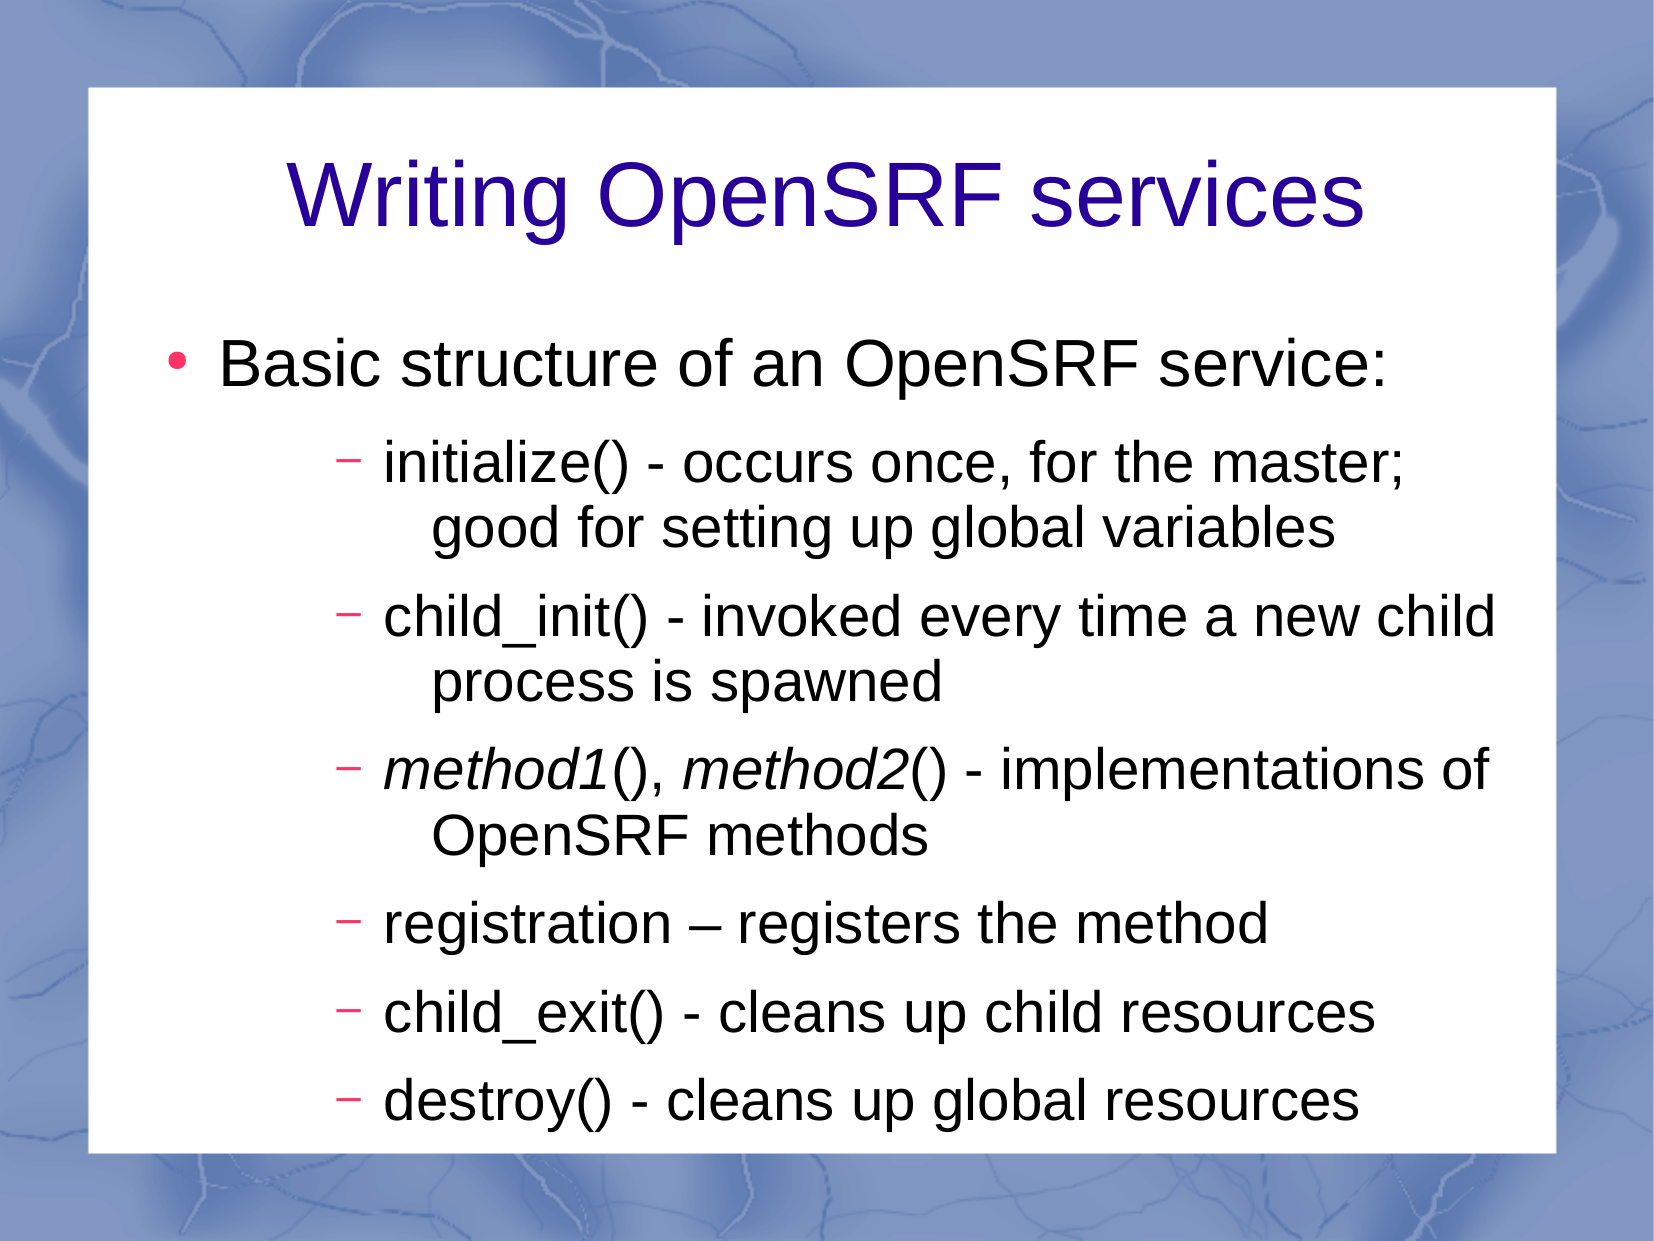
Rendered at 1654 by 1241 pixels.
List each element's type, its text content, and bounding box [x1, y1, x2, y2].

title Writing OpenSRF services [118, 98, 1536, 291]
picture [0, 0, 1654, 1241]
list Basic structure of an OpenSRF service: initialize() - occurs once, for the master; good for setting up global variables child_init() - invoked every time a new child process is spawned method1(), method2() - implementations of OpenSRF methods registration – registers the method child_exit() - cleans up child resources destroy() - cleans up global resources [147, 325, 1506, 1134]
